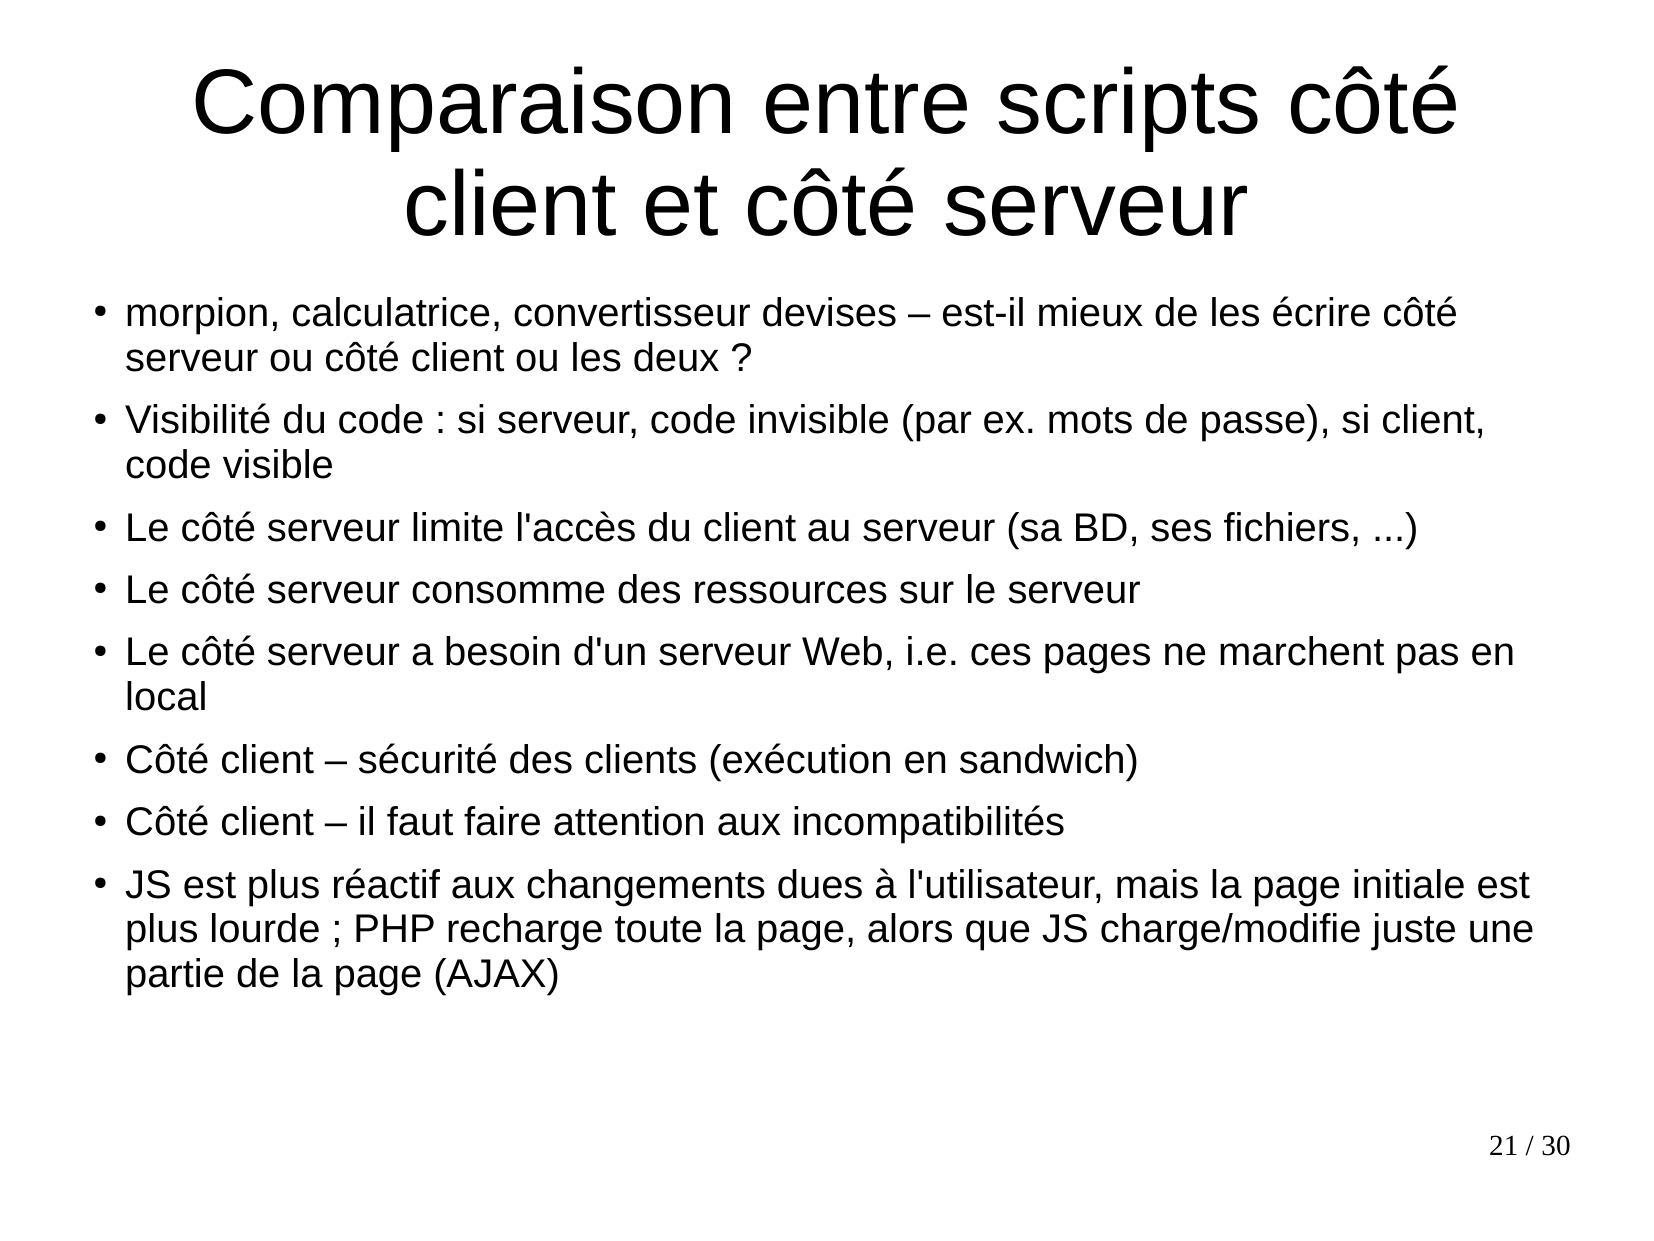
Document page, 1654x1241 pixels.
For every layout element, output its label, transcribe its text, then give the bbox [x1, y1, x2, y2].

list morpion, calculatrice, convertisseur devises – est-il mieux de les écrire côté serveur ou côté client ou les deux ? Visibilité du code : si serveur, code invisible (par ex. mots de passe), si client, code visible Le côté serveur limite l'accès du client au serveur (sa BD, ses fichiers, ...) Le côté serveur consomme des ressources sur le serveur Le côté serveur a besoin d'un serveur Web, i.e. ces pages ne marchent pas en local Côté client – sécurité des clients (exécution en sandwich) Côté client – il faut faire attention aux incompatibilités JS est plus réactif aux changements dues à l'utilisateur, mais la page initiale est plus lourde ; PHP recharge toute la page, alors que JS charge/modifie juste une partie de la page (AJAX) [82, 290, 1571, 1010]
title Comparaison entre scripts côté client et côté serveur [82, 49, 1571, 257]
